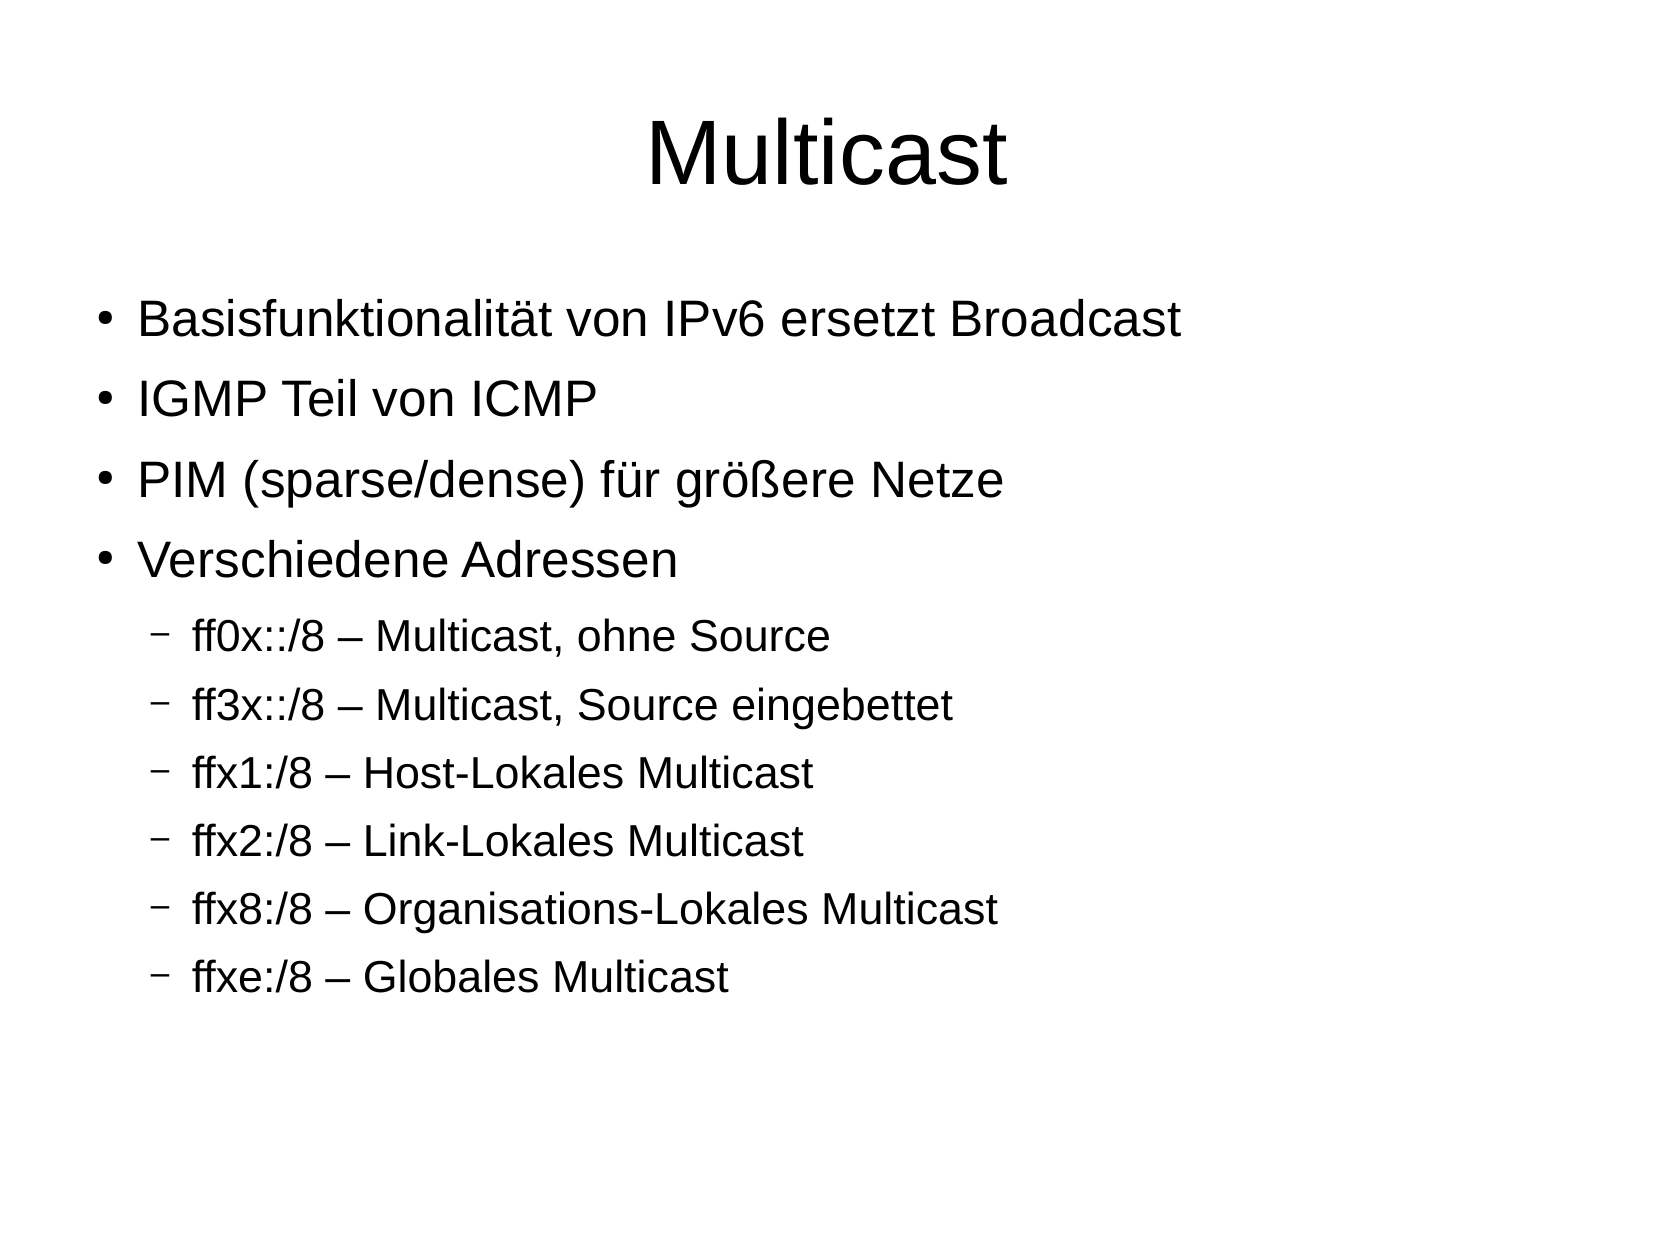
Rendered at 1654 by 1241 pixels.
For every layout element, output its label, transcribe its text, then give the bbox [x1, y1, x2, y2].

list Basisfunktionalität von IPv6 ersetzt Broadcast IGMP Teil von ICMP PIM (sparse/dense) für größere Netze Verschiedene Adressen ff0x::/8 – Multicast, ohne Source ff3x::/8 – Multicast, Source eingebettet ffx1:/8 – Host-Lokales Multicast ffx2:/8 – Link-Lokales Multicast ffx8:/8 – Organisations-Lokales Multicast ffxe:/8 – Globales Multicast [82, 290, 1571, 1010]
title Multicast [82, 49, 1571, 257]
